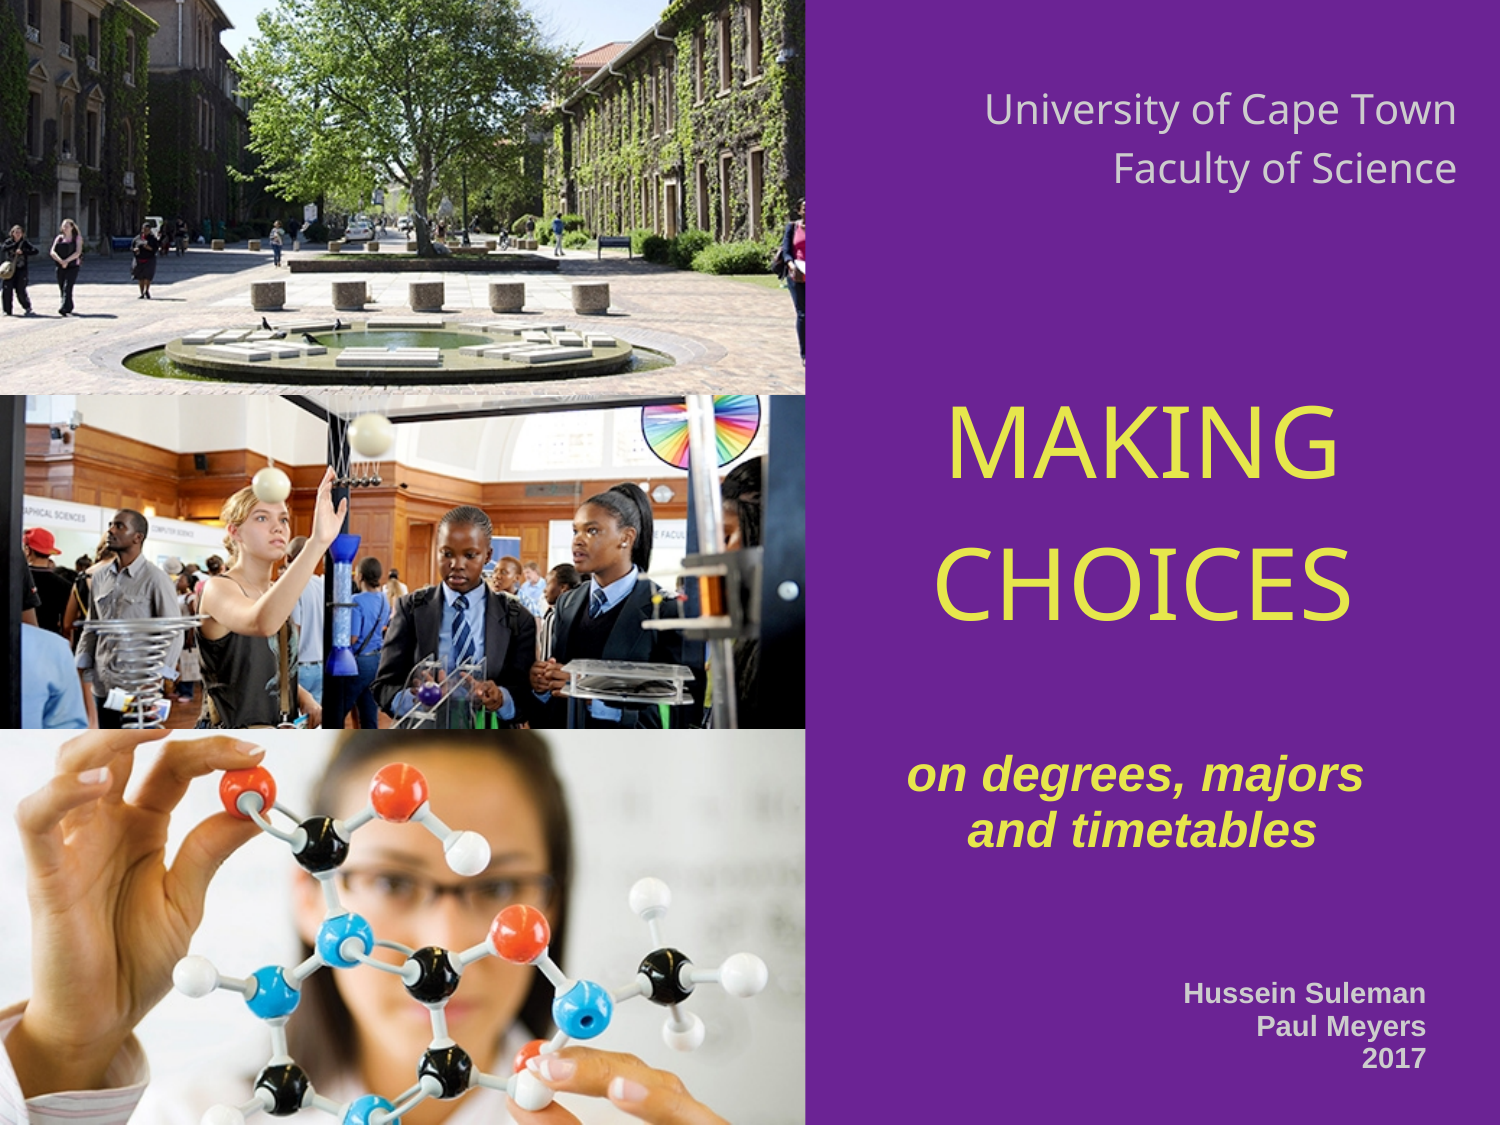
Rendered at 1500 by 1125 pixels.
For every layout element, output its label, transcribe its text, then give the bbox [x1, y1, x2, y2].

text_box MAKING CHOICES on degrees, majors and timetables [875, 349, 1411, 866]
picture [0, 0, 805, 1125]
text_box [805, 0, 1500, 1125]
text_box University of Cape Town Faculty of Science [869, 66, 1473, 200]
text_box Hussein Suleman Paul Meyers 2017 [1169, 967, 1442, 1082]
